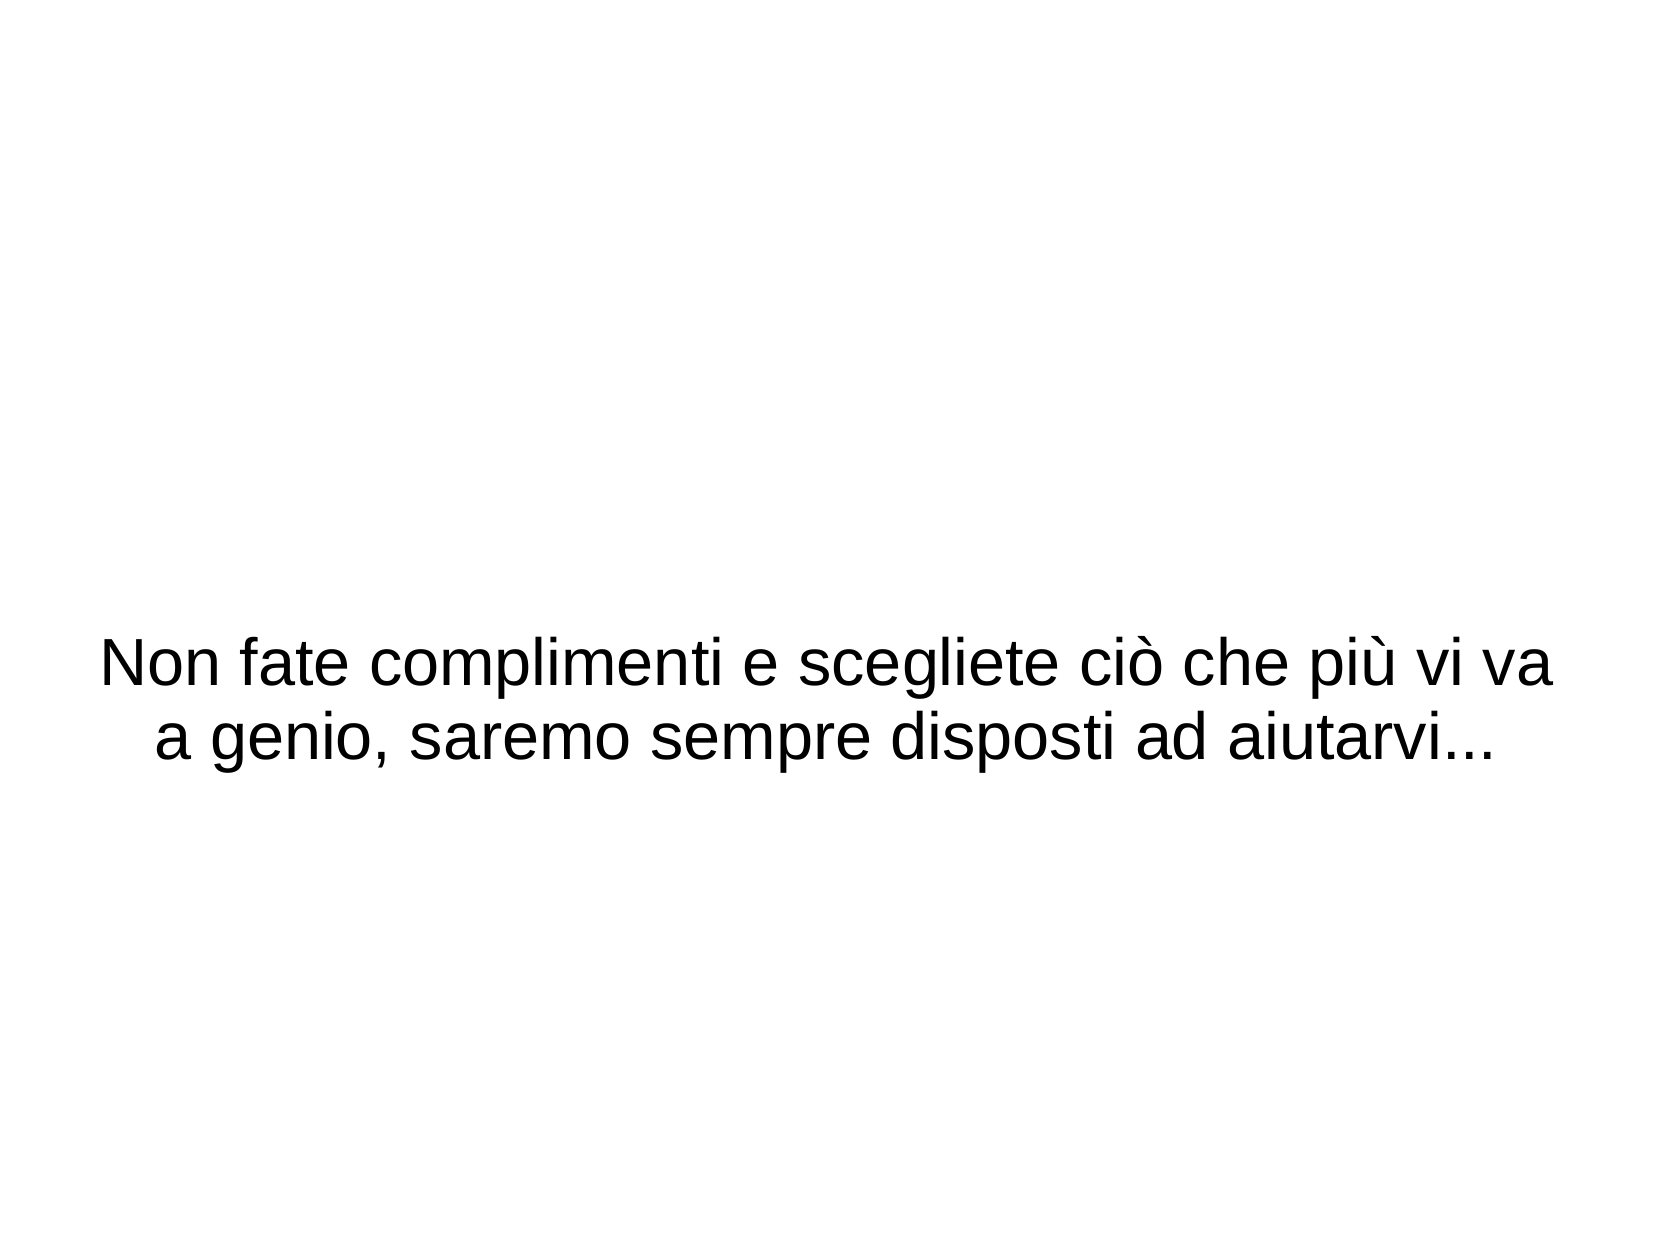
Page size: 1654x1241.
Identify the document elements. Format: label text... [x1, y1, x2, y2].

subtitle Non fate complimenti e scegliete ciò che più vi va a genio, saremo sempre disposti ad aiutarvi... [82, 290, 1571, 1109]
